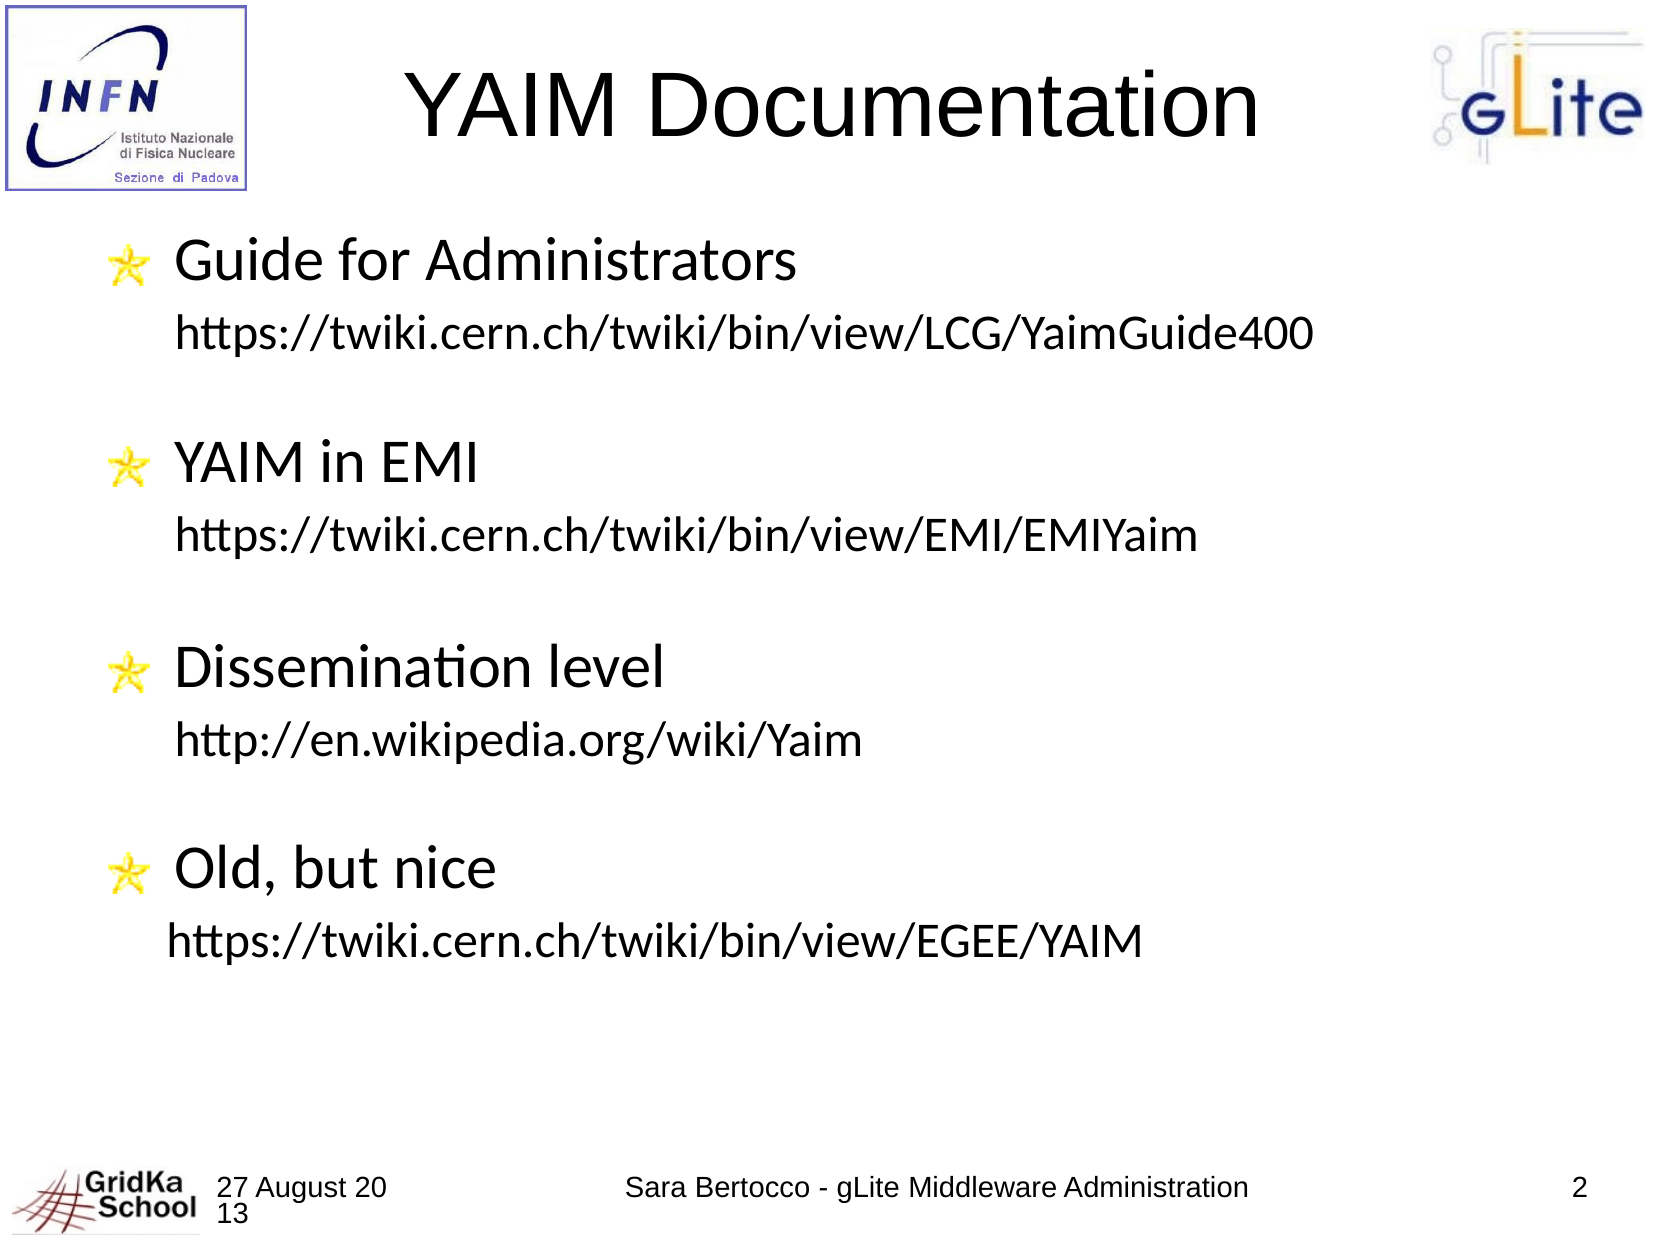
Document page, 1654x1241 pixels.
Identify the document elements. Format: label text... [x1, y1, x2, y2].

title YAIM Documentation [247, 25, 1645, 184]
picture [12, 1166, 200, 1235]
picture [1430, 28, 1645, 165]
picture [5, 5, 247, 191]
text_box Guide for Administrators https://twiki.cern.ch/twiki/bin/view/LCG/YaimGuide400 YAIM in EMI https://twiki.cern.ch/twiki/bin/view/EMI/EMIYaim Dissemination level http://en.wikipedia.org/wiki/Yaim Old, but nice https://twiki.cern.ch/twiki/bin/view/EGEE/YAIM [93, 226, 1628, 1136]
